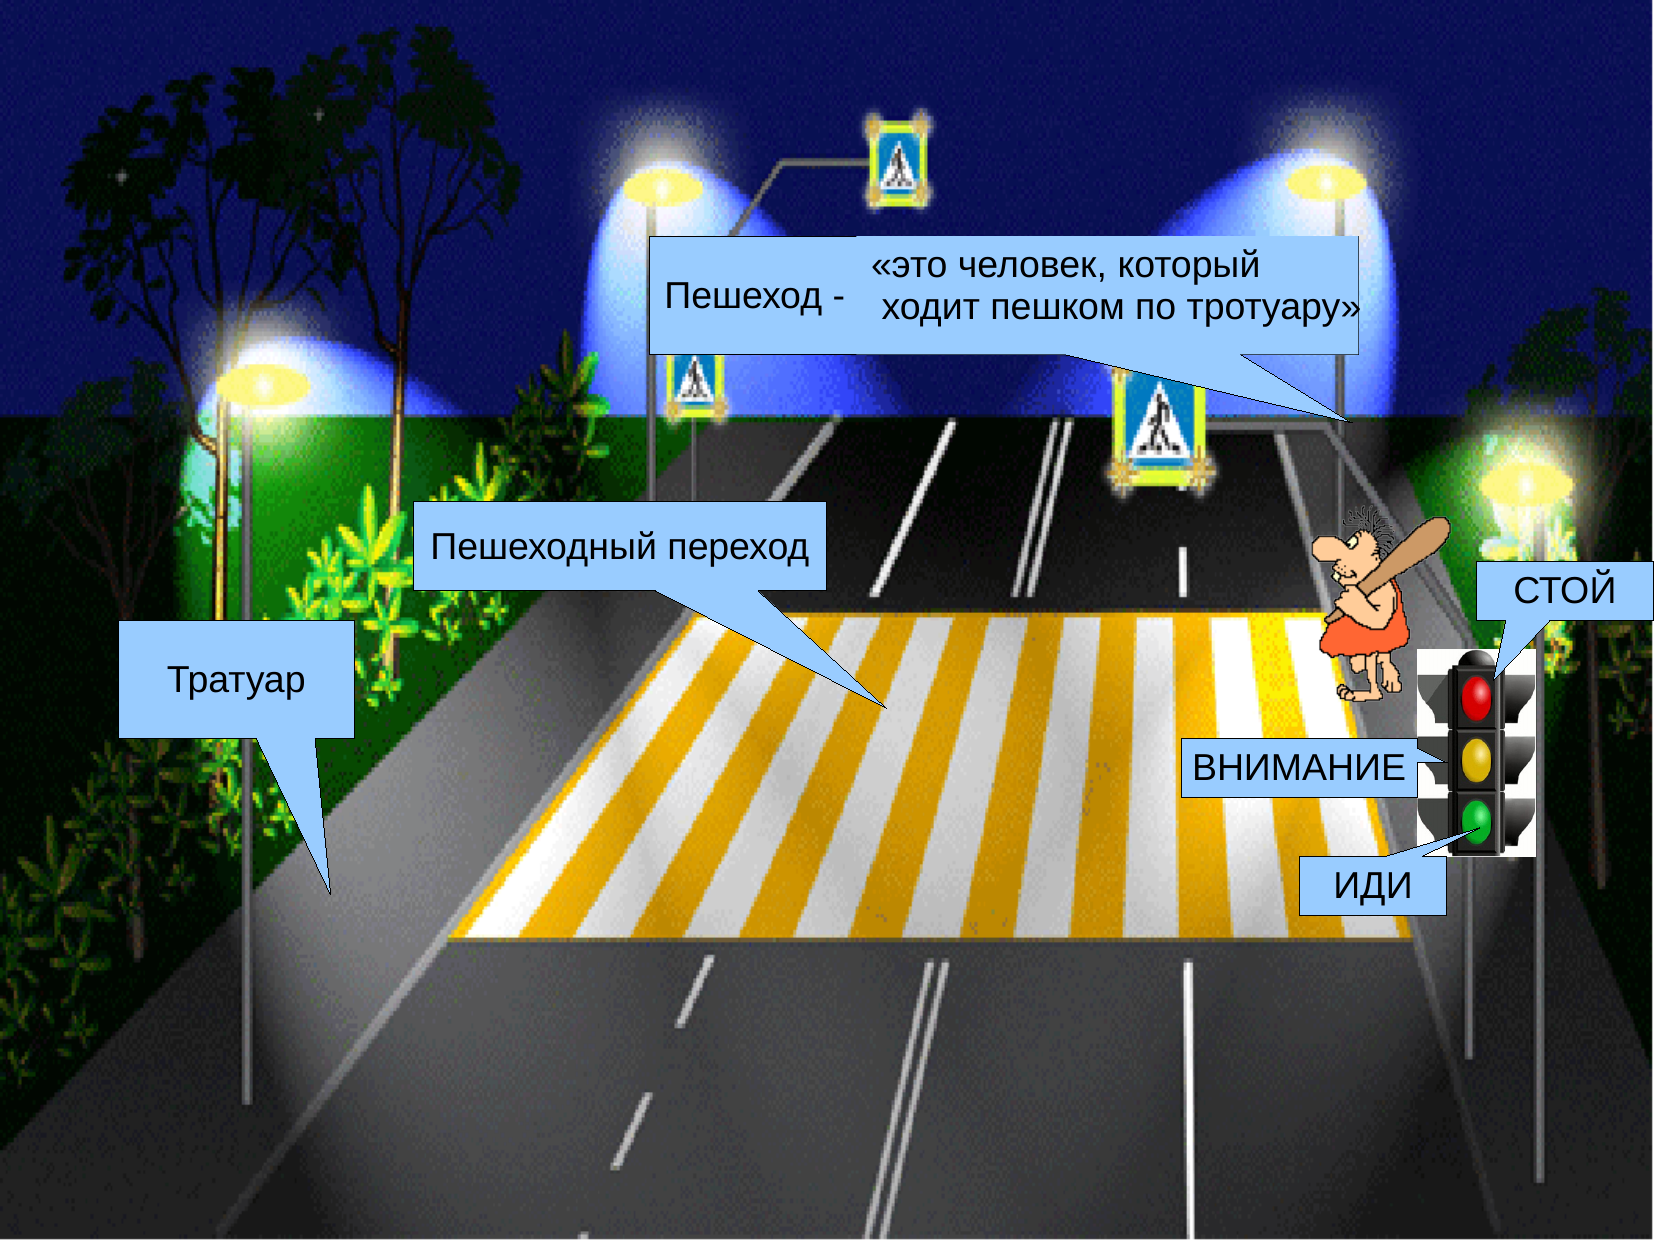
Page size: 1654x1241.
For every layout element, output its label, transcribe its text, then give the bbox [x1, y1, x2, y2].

text_box Пешеходный переход [413, 501, 887, 709]
text_box Пешеход - [1066, 355, 1353, 423]
text_box ИДИ [1299, 827, 1480, 916]
picture [0, 0, 1654, 1241]
text_box ВНИМАНИЕ [1181, 738, 1448, 798]
text_box Тратуар [118, 620, 355, 895]
text_box СТОЙ [1476, 561, 1654, 681]
text_box «это человек, который ходит пешком по тротуару» [856, 236, 1359, 355]
text_box Пешеход - [649, 236, 856, 355]
